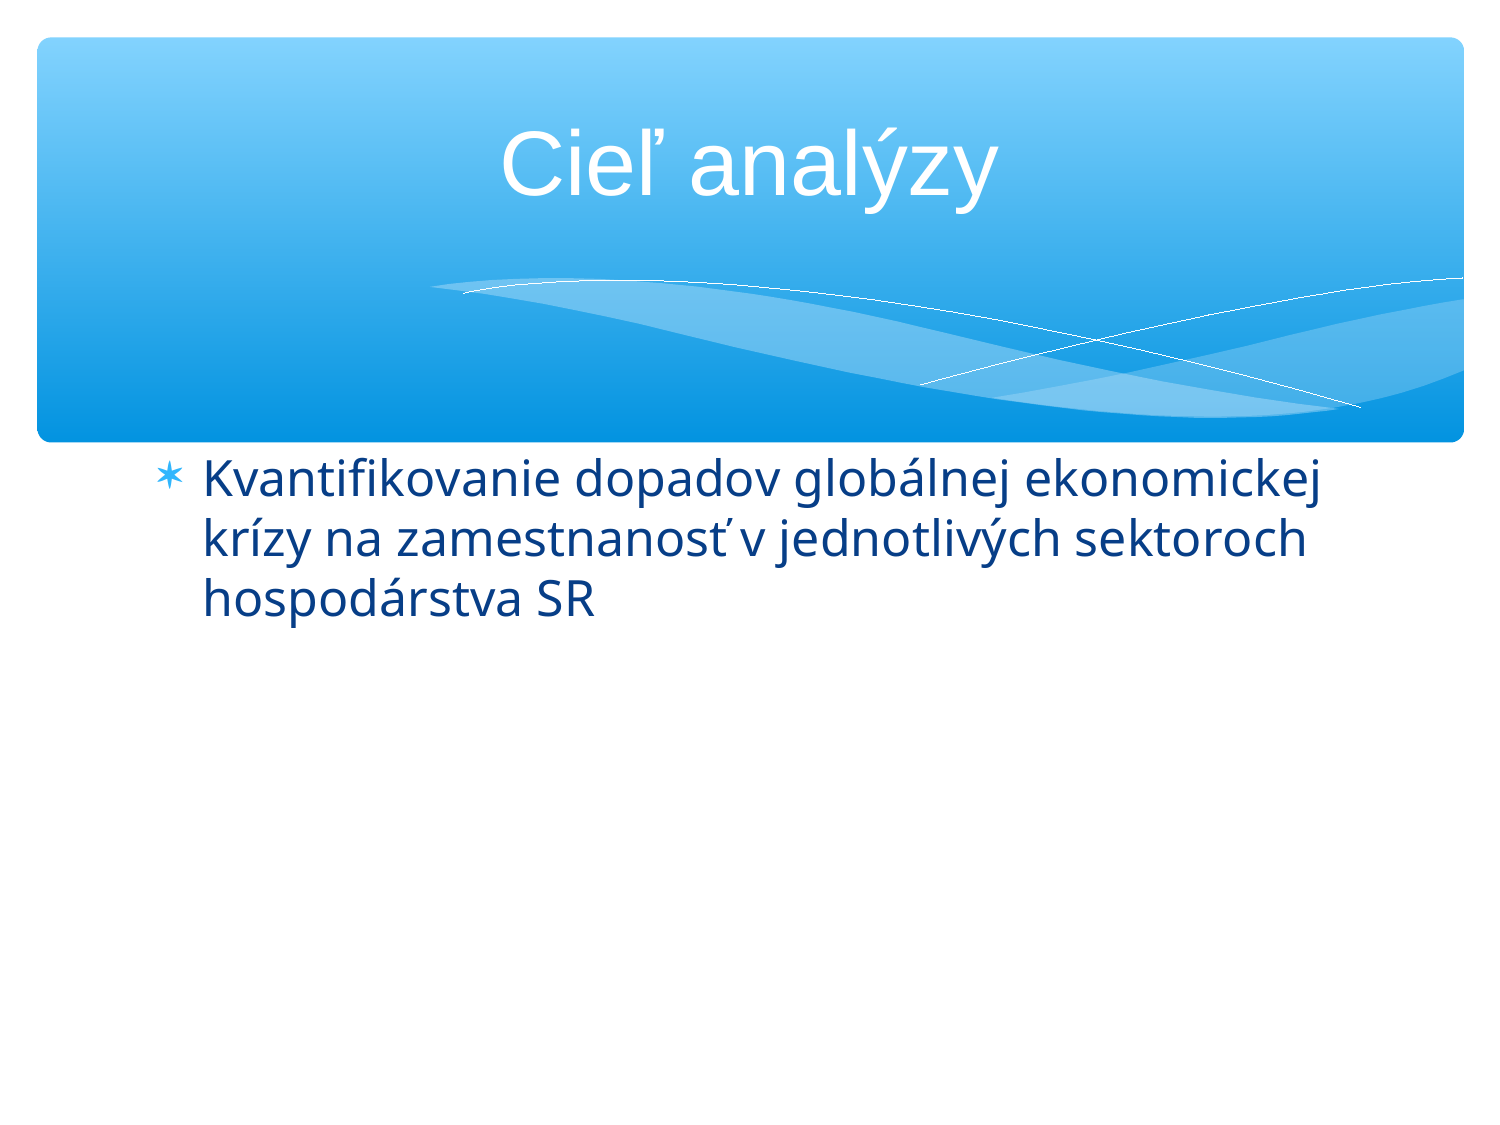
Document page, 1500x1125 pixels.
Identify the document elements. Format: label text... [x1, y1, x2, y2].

list Kvantifikovanie dopadov globálnej ekonomickej krízy na zamestnanosť v jednotlivých sektoroch hospodárstva SR [142, 438, 1359, 1005]
title Cieľ analýzy [75, 55, 1426, 262]
